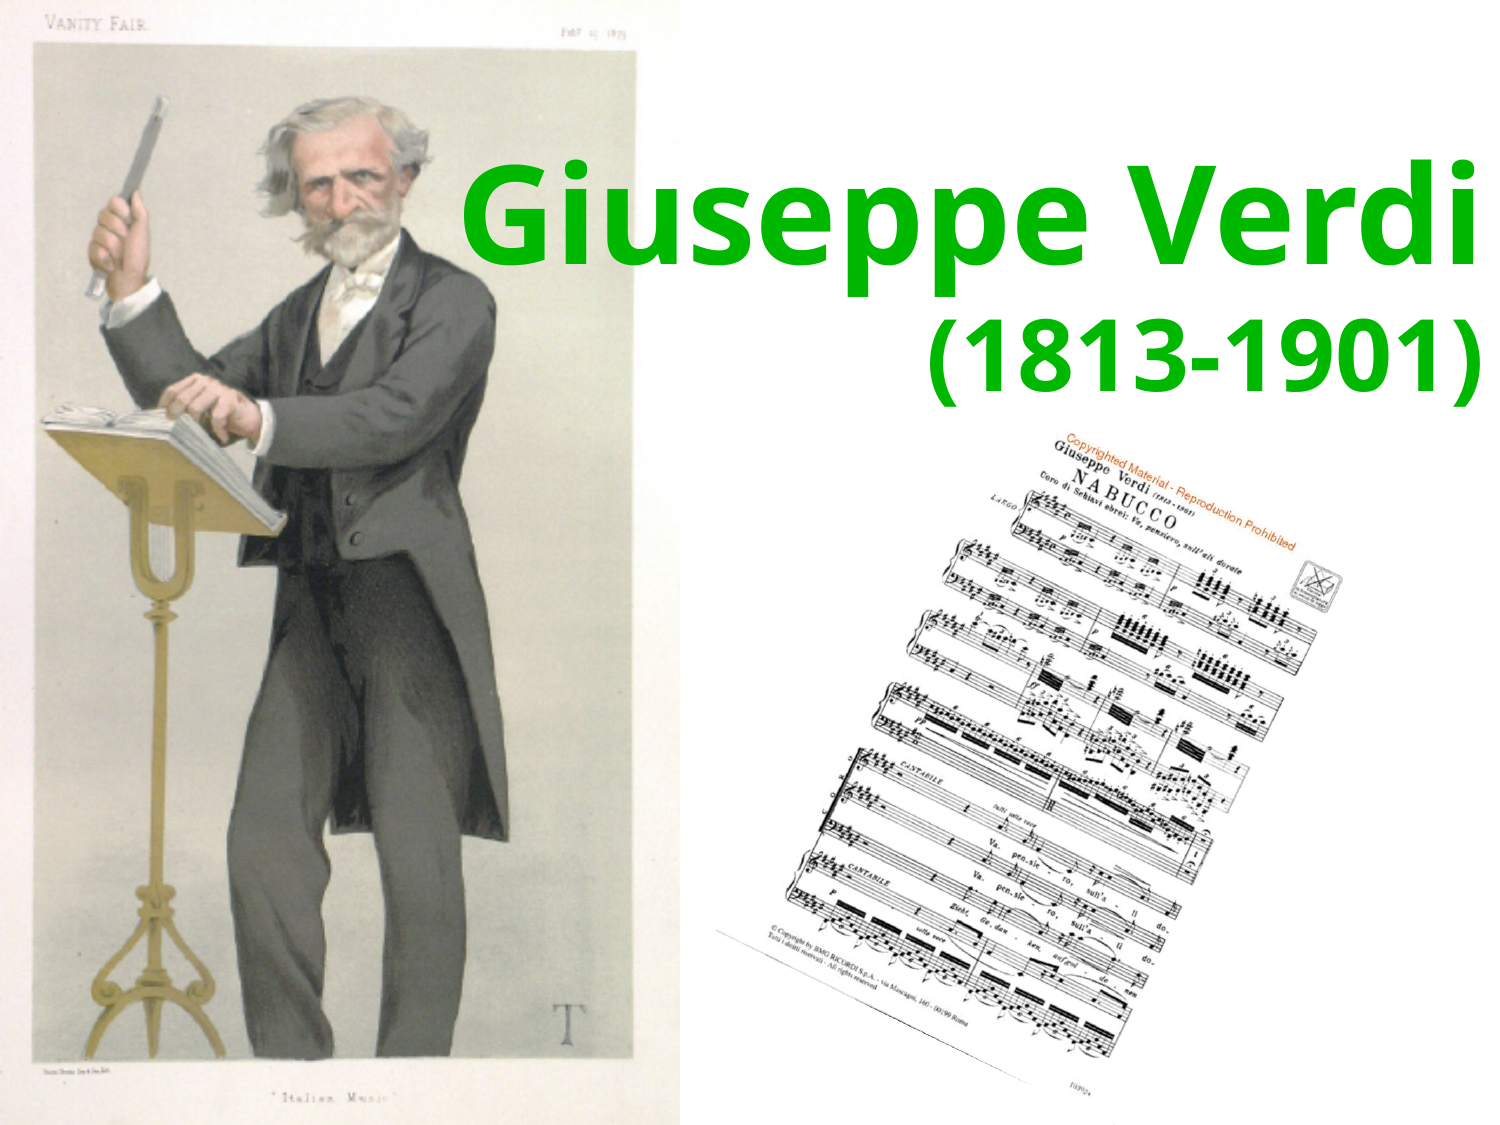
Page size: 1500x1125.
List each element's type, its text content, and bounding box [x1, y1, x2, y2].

picture [714, 827, 1260, 1125]
picture [905, 480, 1292, 539]
subtitle [246, 539, 1462, 827]
title Giuseppe Verdi (1813-1901) [270, 58, 1500, 480]
picture [0, 0, 680, 1125]
